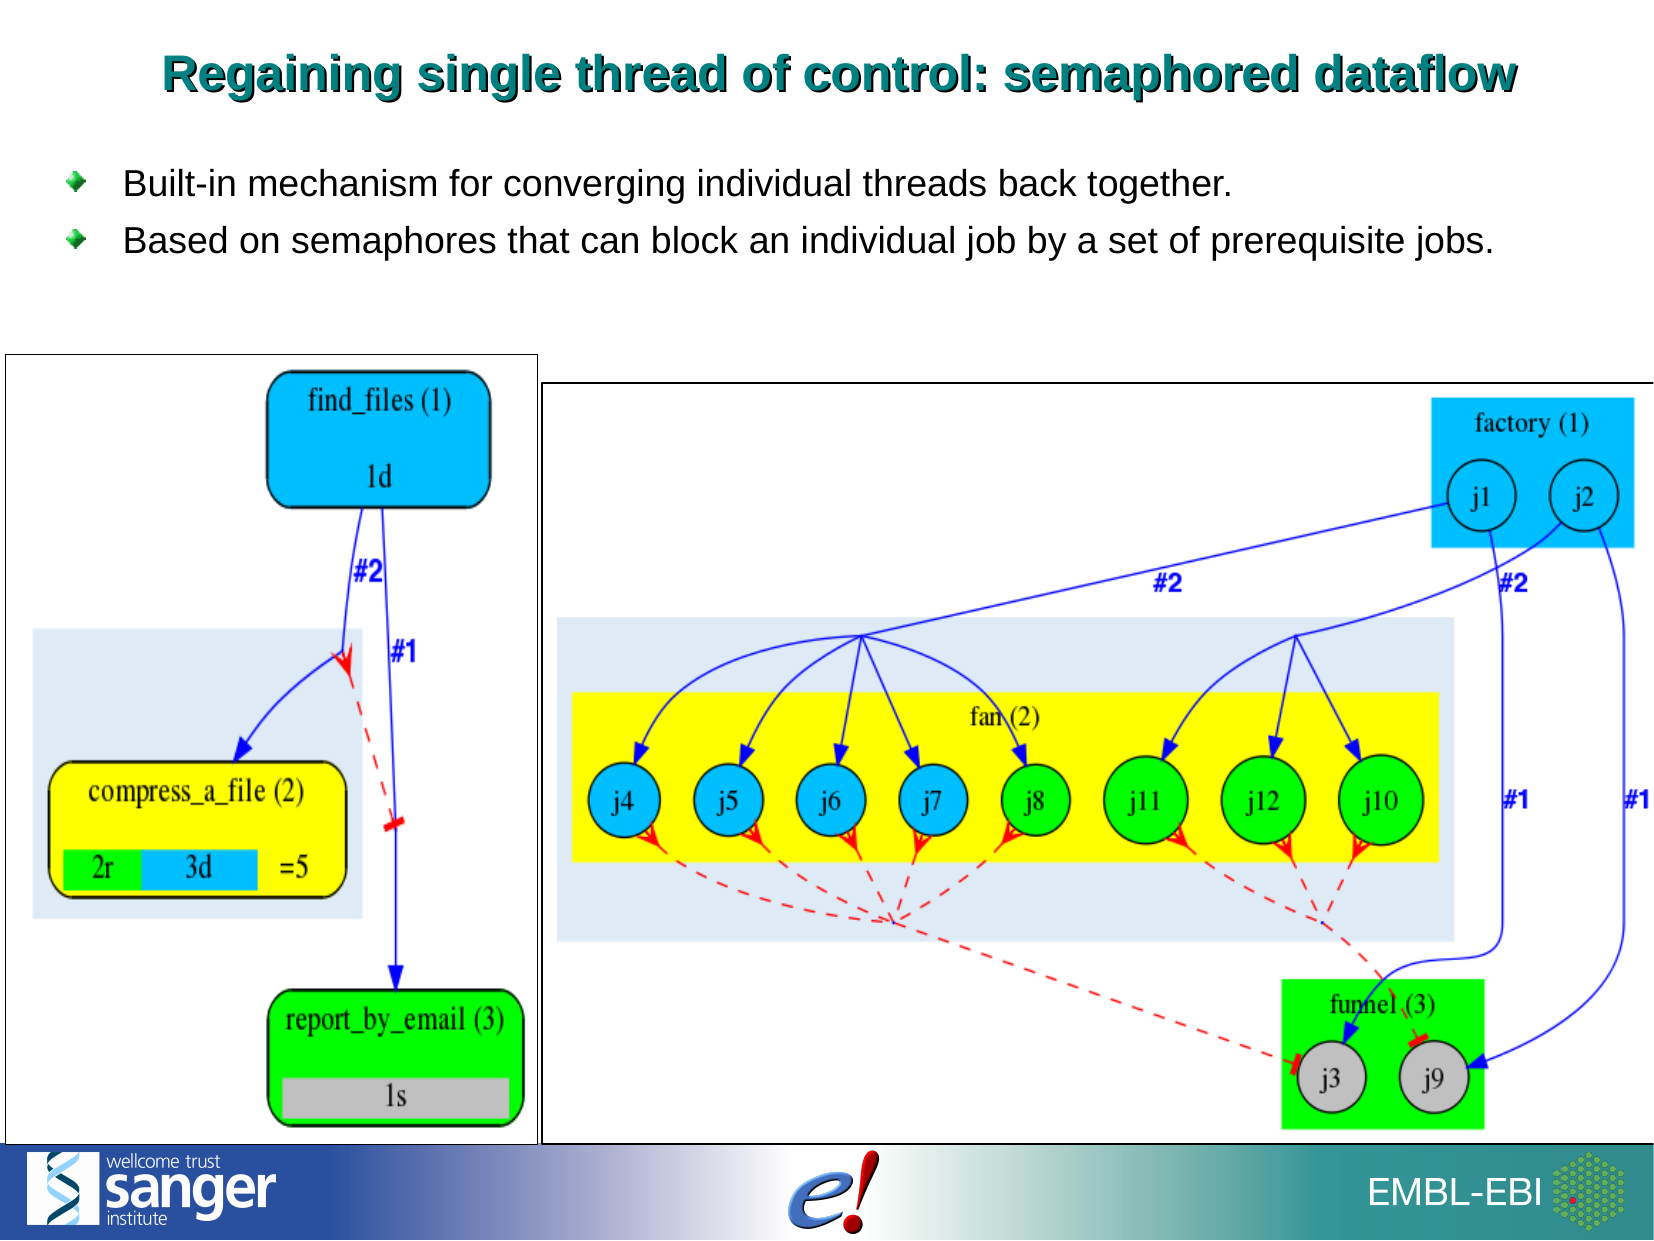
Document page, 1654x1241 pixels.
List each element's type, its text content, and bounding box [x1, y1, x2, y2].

list Built-in mechanism for converging individual threads back together. Based on semaphores that can block an individual job by a set of prerequisite jobs. [32, 144, 1589, 295]
picture [0, 354, 1654, 1240]
picture [543, 383, 1654, 1144]
title Regaining single thread of control: semaphored dataflow [24, 23, 1618, 116]
